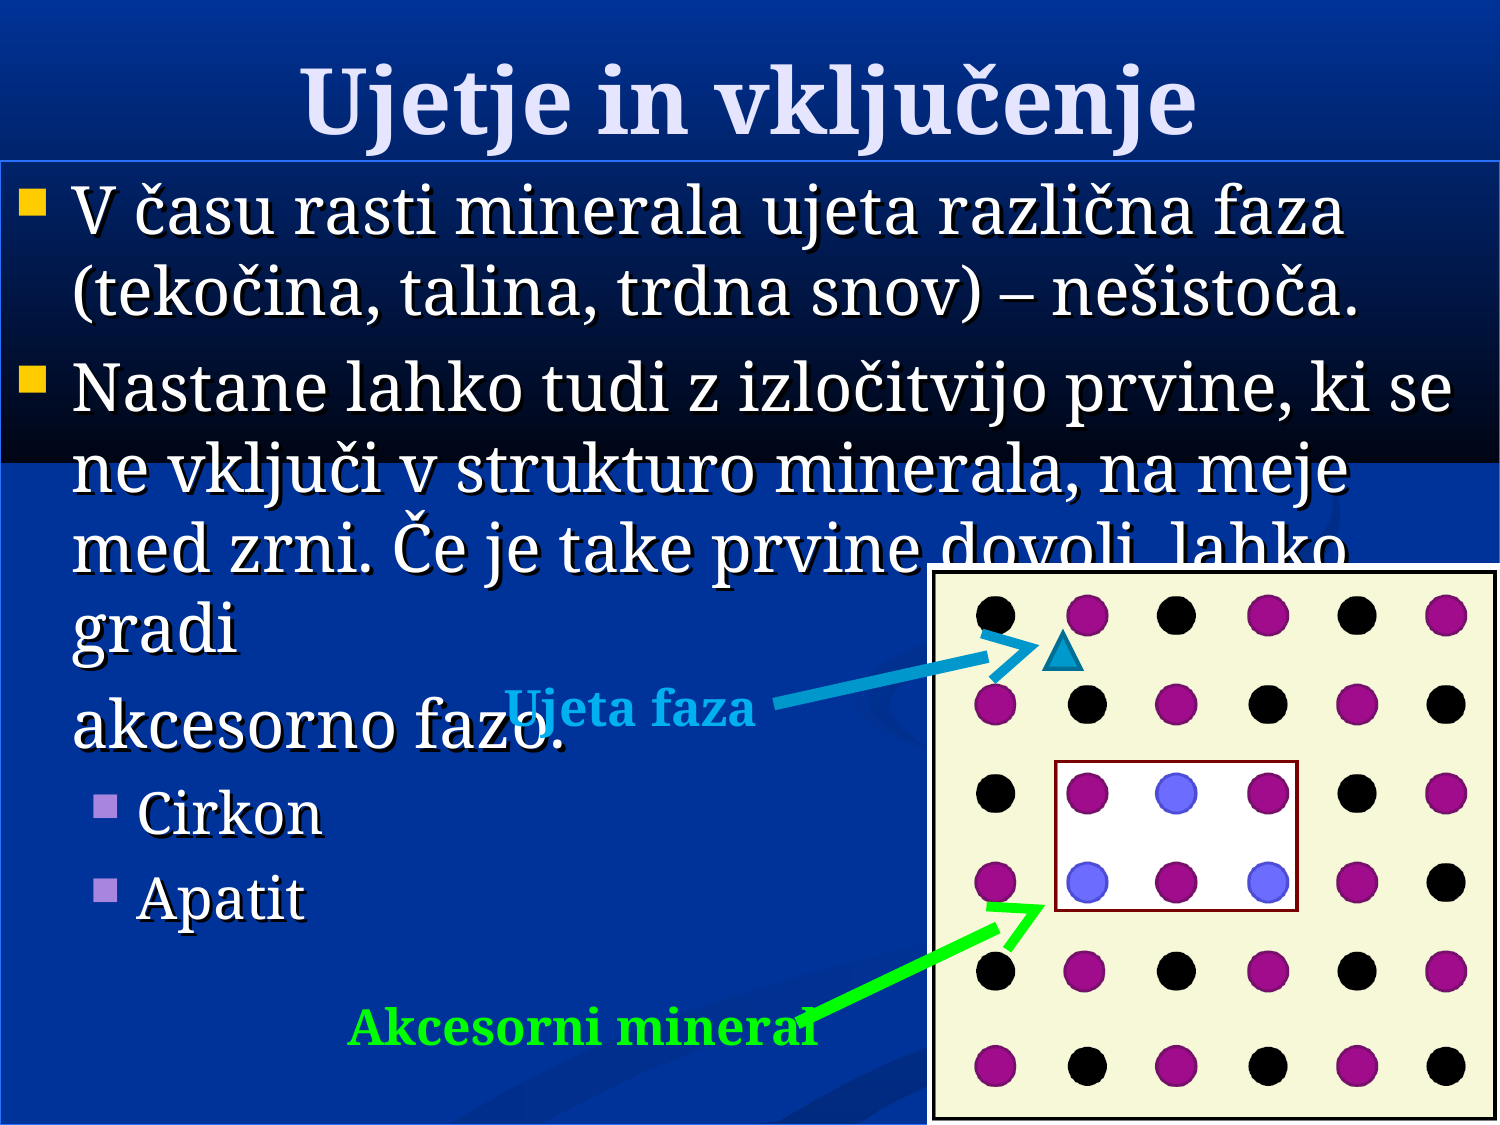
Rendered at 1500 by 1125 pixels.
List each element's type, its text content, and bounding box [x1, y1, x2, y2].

text_box [1045, 633, 1081, 669]
picture [927, 563, 1500, 1125]
list V času rasti minerala ujeta različna faza (tekočina, talina, trdna snov) – nešistoča. Nastane lahko tudi z izločitvijo prvine, ki se ne vključi v strukturo minerala, na meje med zrni. Če je take prvine dovolj, lahko gradi akcesorno fazo. Cirkon Apatit [0, 160, 1500, 1125]
title Ujetje in vključenje [75, 0, 1426, 160]
text_box Akcesorni mineral [332, 987, 834, 1064]
text_box Ujeta faza [490, 668, 774, 745]
